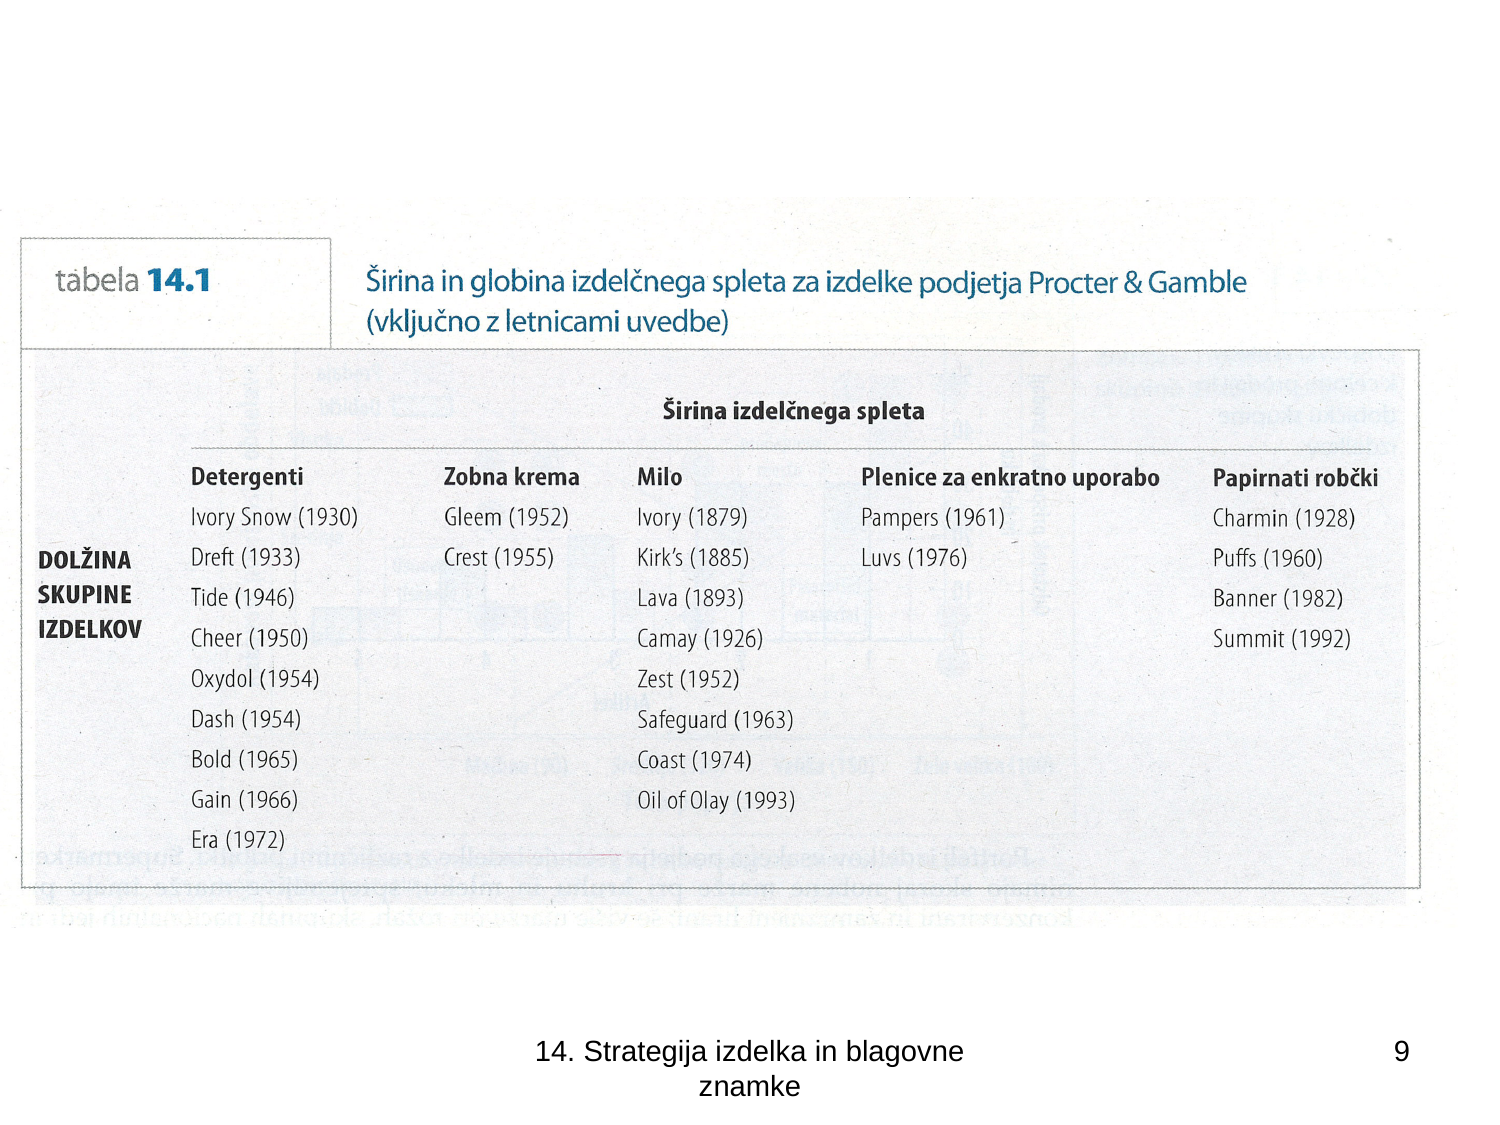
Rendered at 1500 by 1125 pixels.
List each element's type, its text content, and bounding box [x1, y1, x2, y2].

text_box 14. Strategija izdelka in blagovne znamke [512, 1024, 988, 1103]
text_box <number> [1074, 1024, 1426, 1103]
picture [0, 197, 1458, 928]
